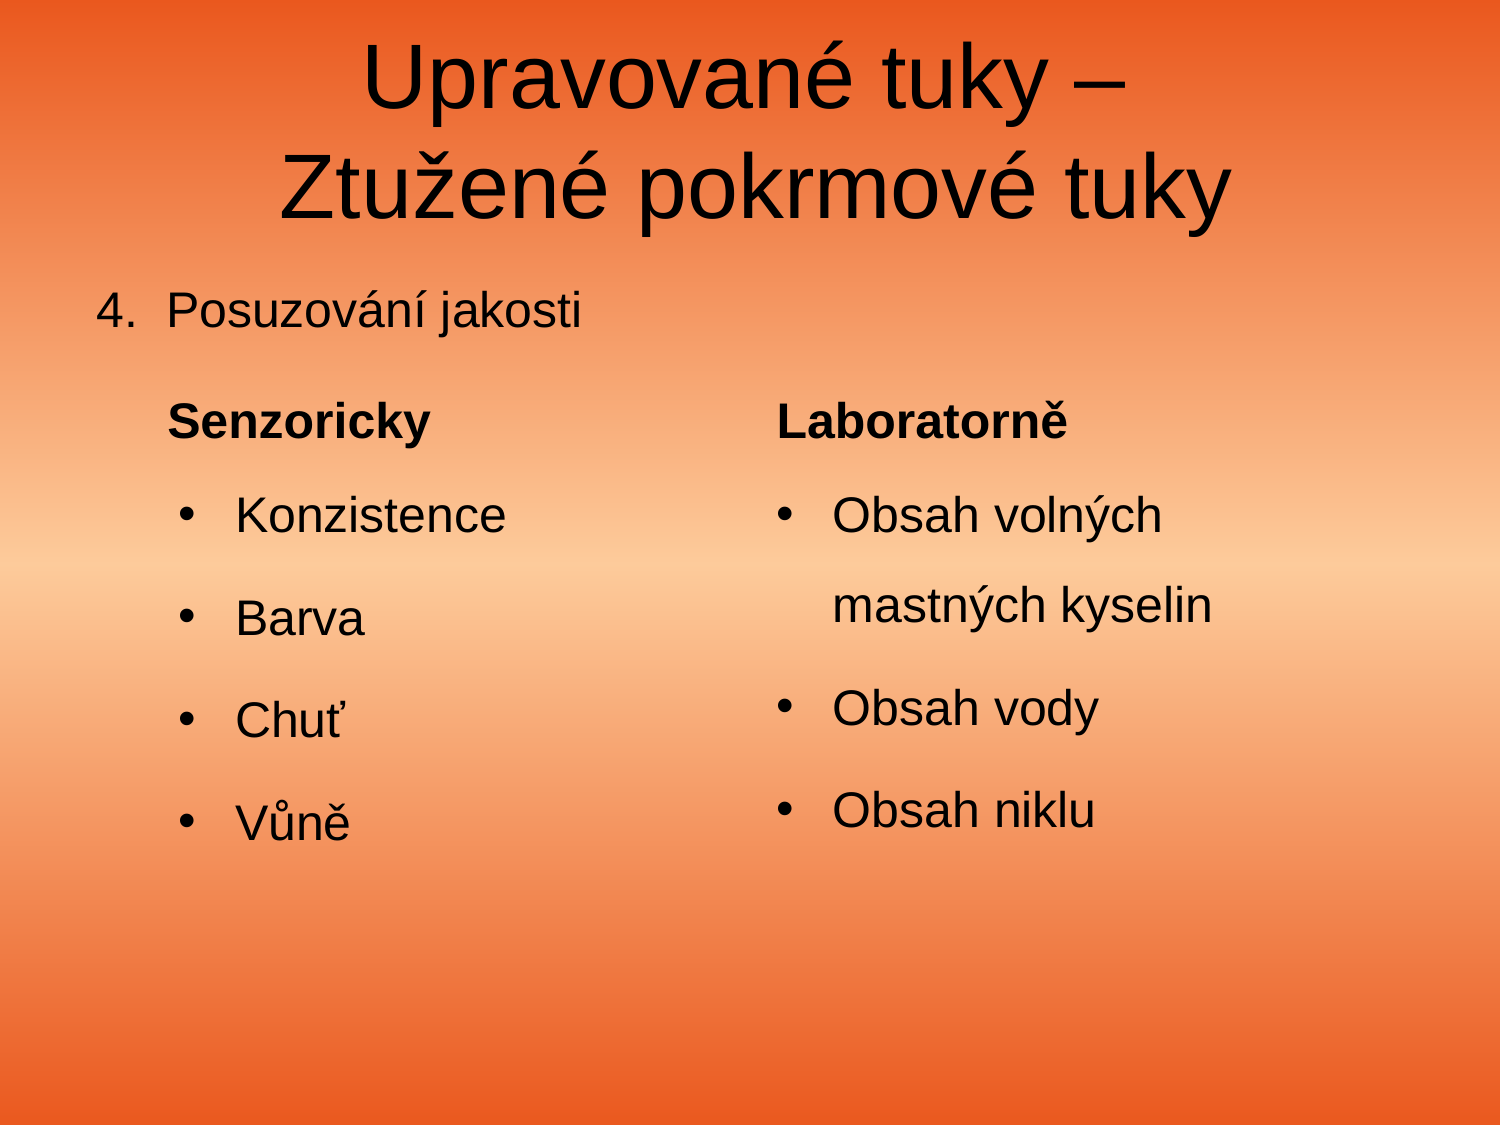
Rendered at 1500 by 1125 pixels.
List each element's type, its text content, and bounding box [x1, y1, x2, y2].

title Upravované tuky – Ztužené pokrmové tuky [82, 9, 1433, 355]
list Konzistence Barva Chuť Vůně [163, 445, 657, 1063]
list Obsah volných mastných kyselin Obsah vody Obsah niklu [761, 445, 1348, 1012]
list Senzoricky [152, 351, 680, 457]
text_box 4. Posuzování jakosti [81, 269, 797, 345]
list Laboratorně [761, 351, 1336, 445]
